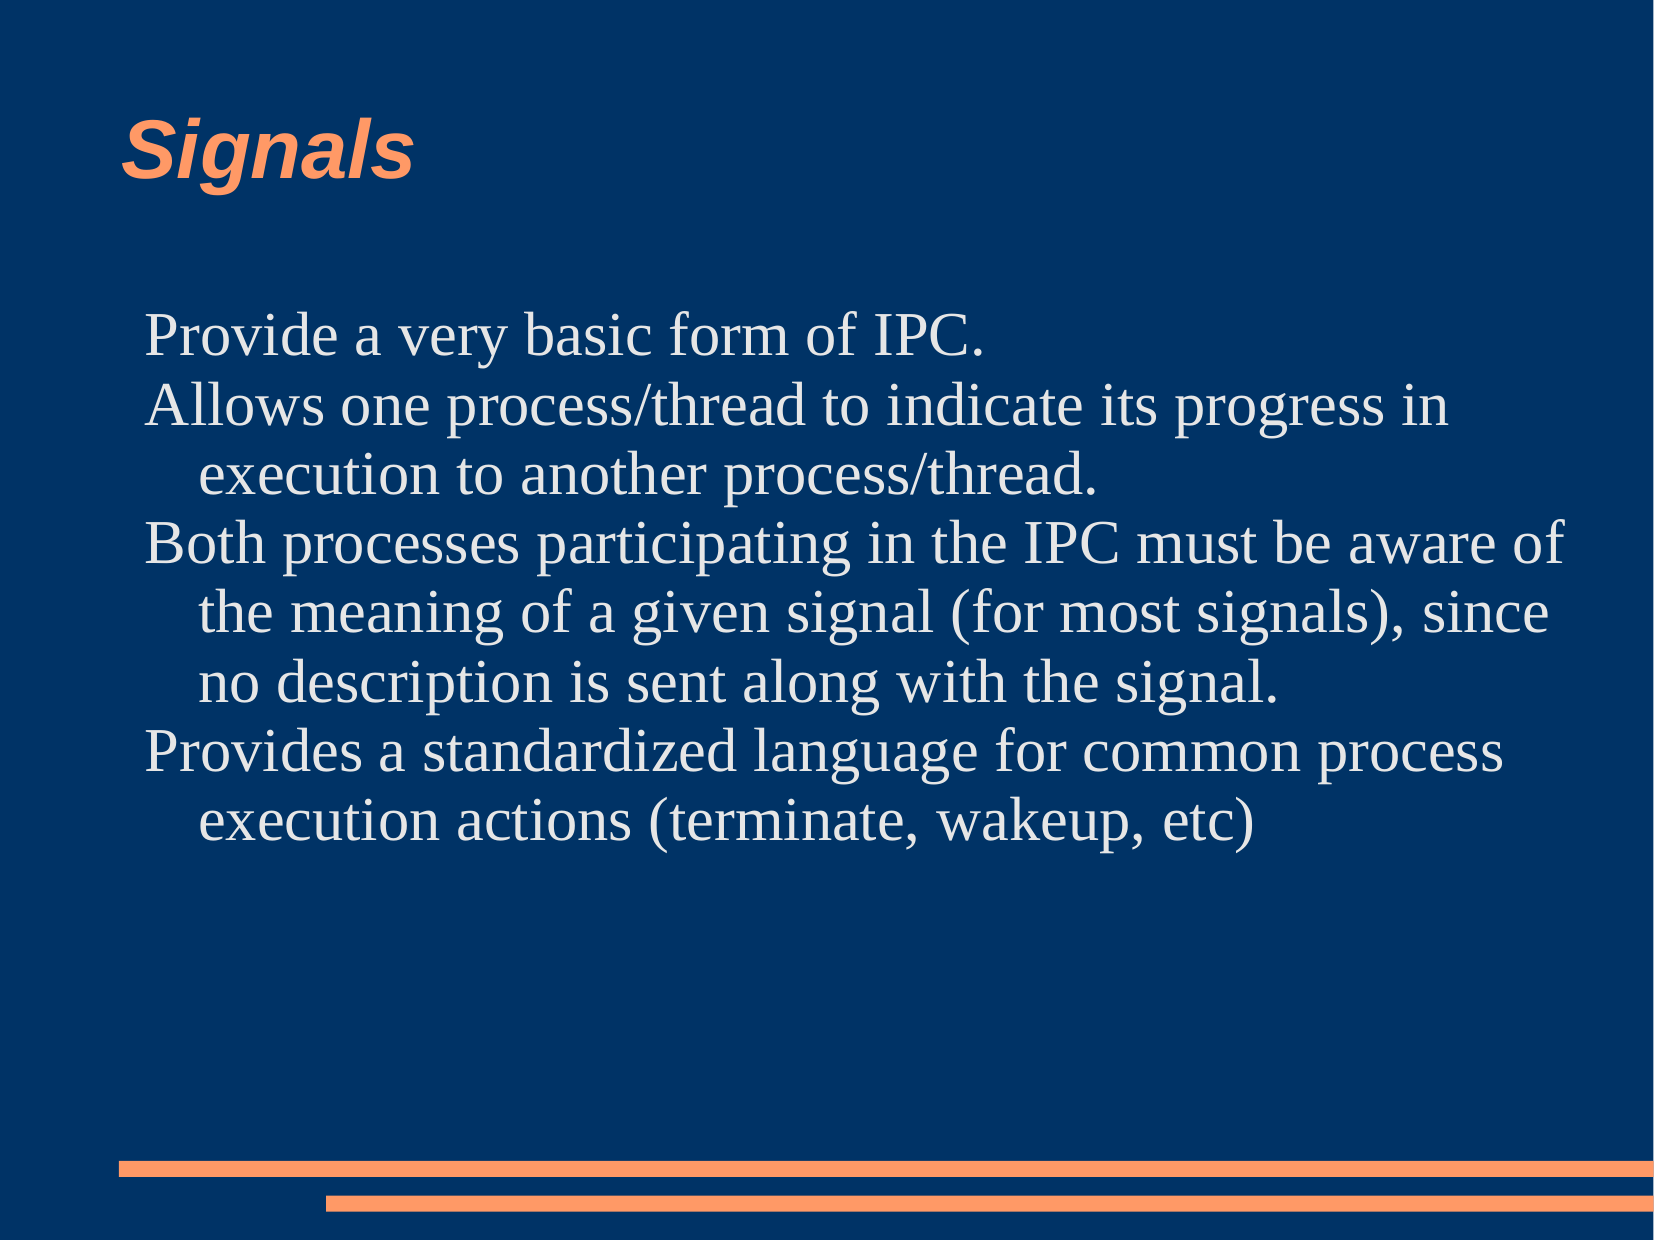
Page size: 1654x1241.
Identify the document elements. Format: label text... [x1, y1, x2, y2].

list Provide a very basic form of IPC. Allows one process/thread to indicate its progress in execution to another process/thread. Both processes participating in the IPC must be aware of the meaning of a given signal (for most signals), since no description is sent along with the signal. Provides a standardized language for common process execution actions (terminate, wakeup, etc) [127, 300, 1567, 1111]
title Signals [121, 46, 1534, 254]
